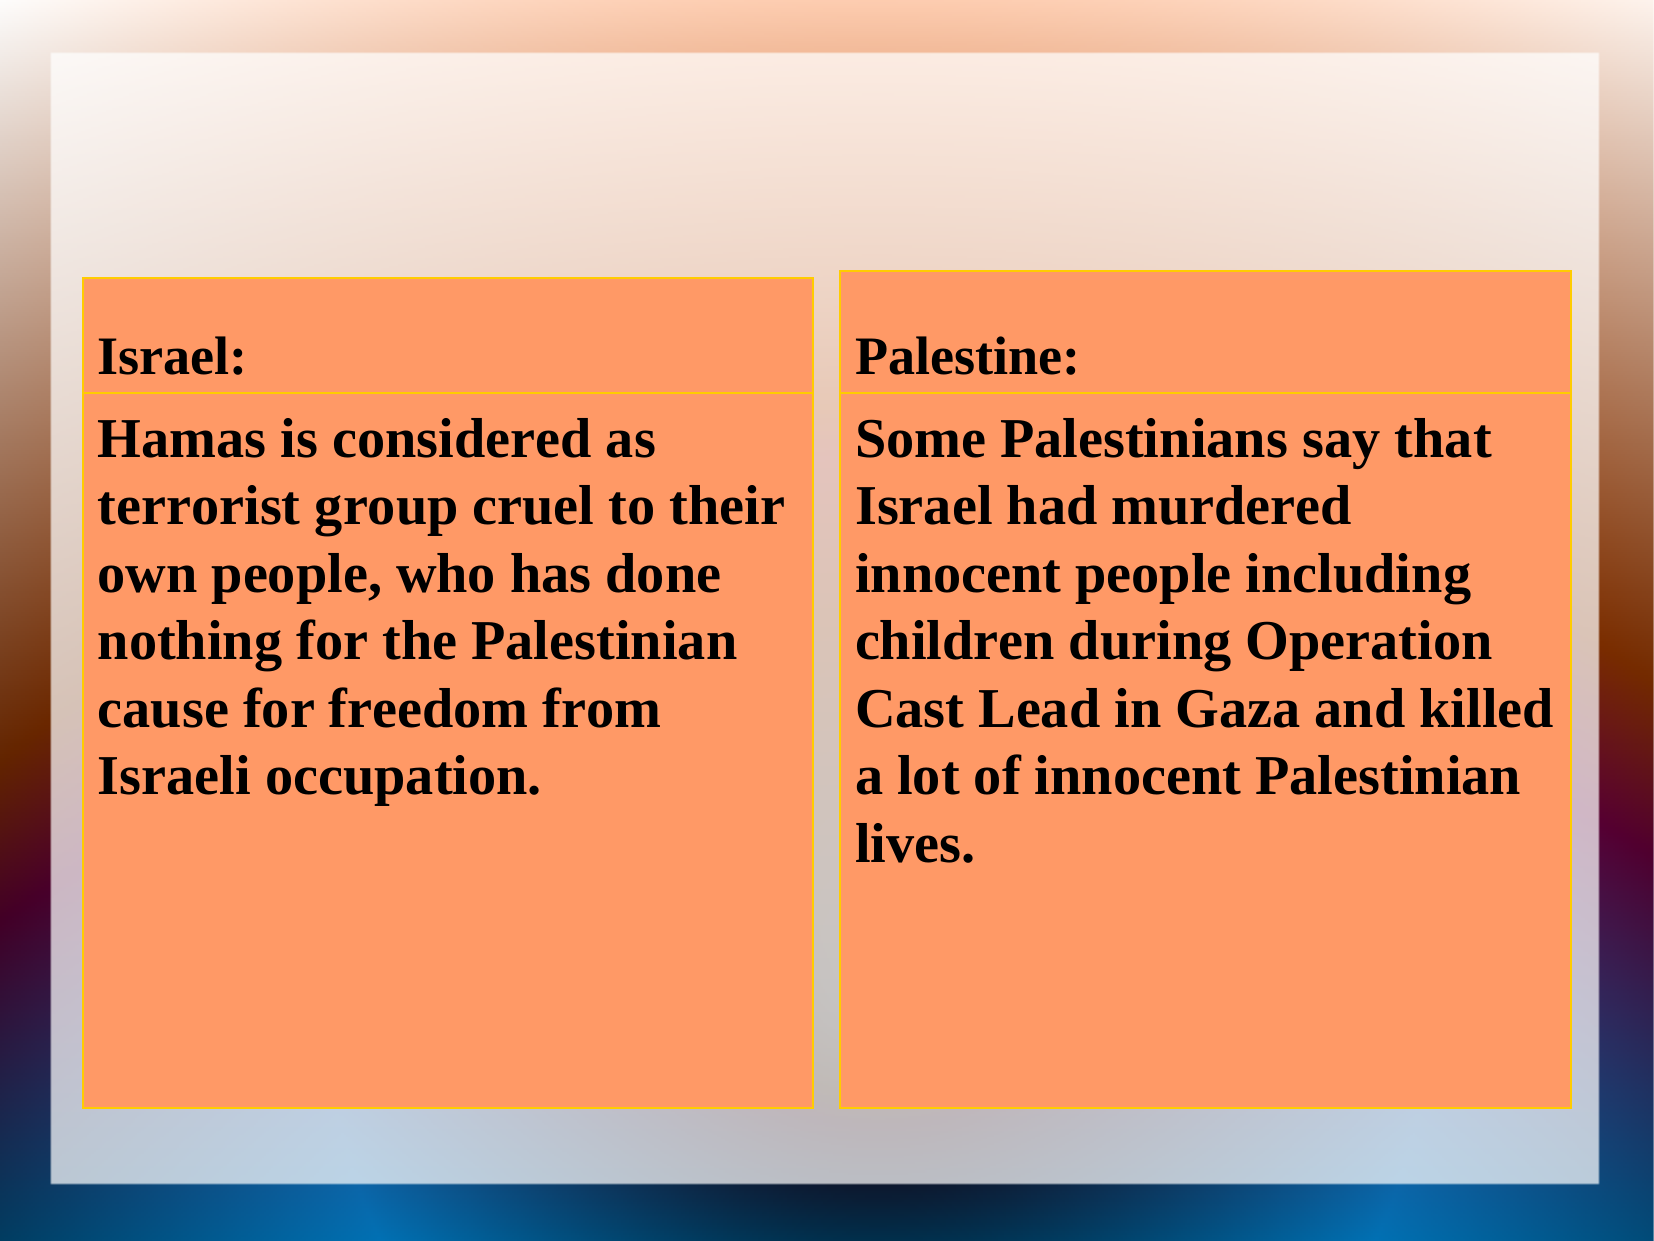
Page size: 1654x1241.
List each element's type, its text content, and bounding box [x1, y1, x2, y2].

list Some Palestinians say that Israel had murdered innocent people including children during Operation Cast Lead in Gaza and killed a lot of innocent Palestinian lives. [839, 393, 1571, 1108]
picture [0, 0, 1654, 1241]
list Israel: [82, 277, 814, 392]
list Hamas is considered as terrorist group cruel to their own people, who has done nothing for the Palestinian cause for freedom from Israeli occupation. [82, 393, 814, 1108]
list Palestine: [839, 271, 1571, 392]
